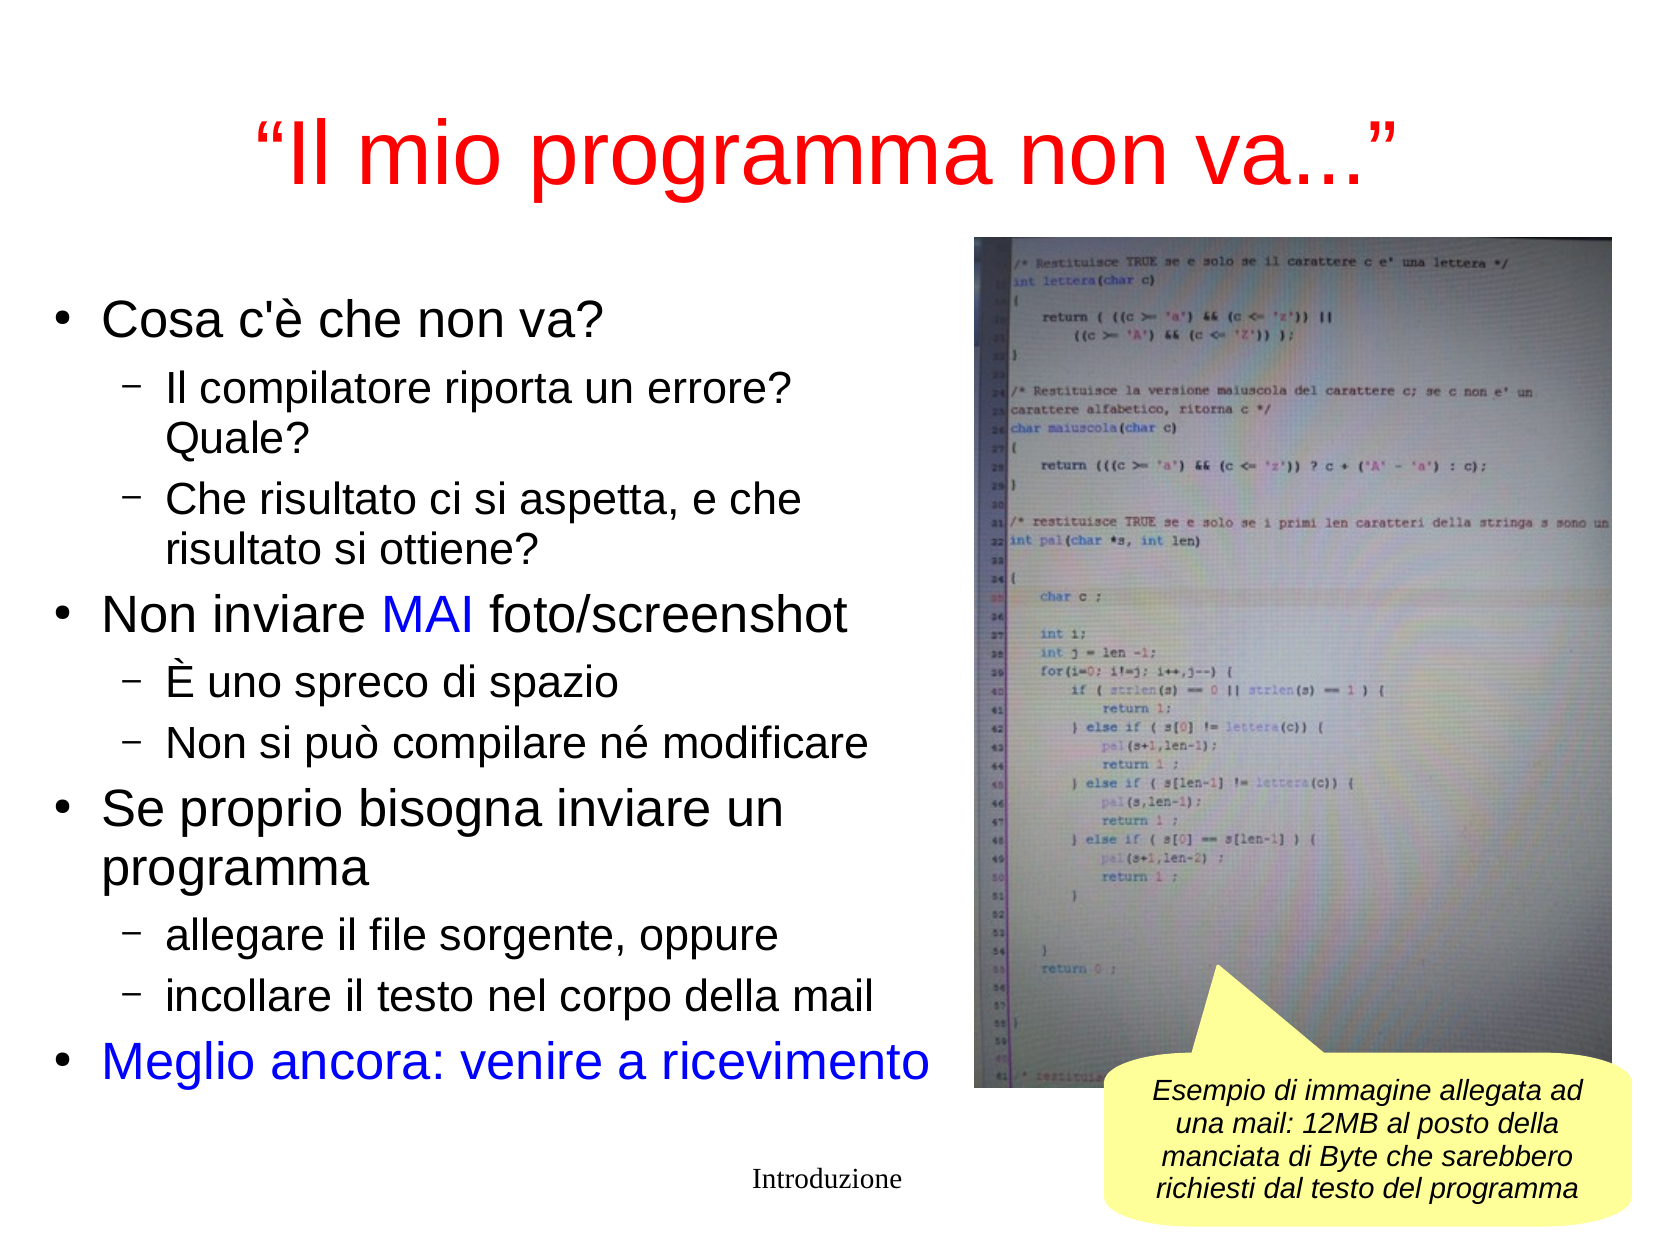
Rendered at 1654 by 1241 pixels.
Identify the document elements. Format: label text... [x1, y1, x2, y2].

text_box Esempio di immagine allegata ad una mail: 12MB al posto della manciata di Byte che sarebbero richiesti dal testo del programma [1105, 966, 1631, 1226]
list Cosa c'è che non va? Il compilatore riporta un errore? Quale? Che risultato ci si aspetta, e che risultato si ottiene? Non inviare MAI foto/screenshot È uno spreco di spazio Non si può compilare né modificare Se proprio bisogna inviare un programma allegare il file sorgente, oppure incollare il testo nel corpo della mail Meglio ancora: venire a ricevimento [37, 290, 938, 1136]
title “Il mio programma non va...” [82, 49, 1571, 257]
picture [974, 237, 1612, 1088]
